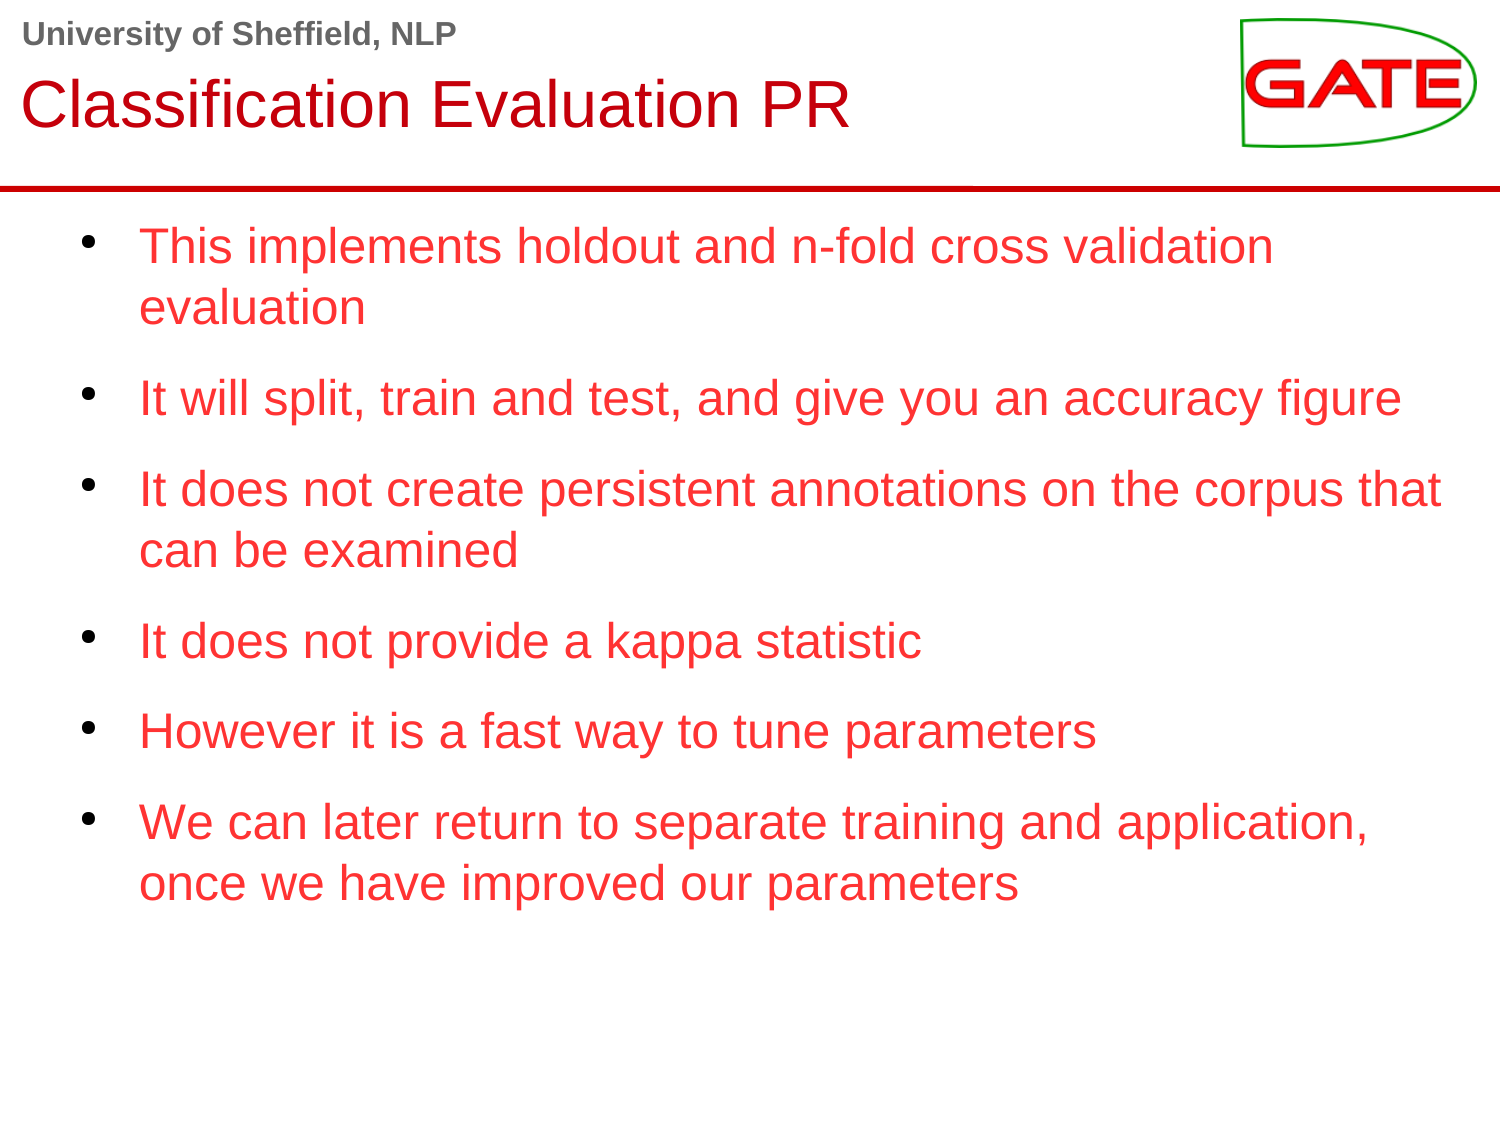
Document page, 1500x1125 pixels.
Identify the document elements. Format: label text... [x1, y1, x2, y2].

picture [1240, 18, 1477, 148]
list This implements holdout and n-fold cross validation evaluation It will split, train and test, and give you an accuracy figure It does not create persistent annotations on the corpus that can be examined It does not provide a kappa statistic However it is a fast way to tune parameters We can later return to separate training and application, once we have improved our parameters [23, 212, 1477, 1063]
title Classification Evaluation PR [20, 45, 1240, 166]
